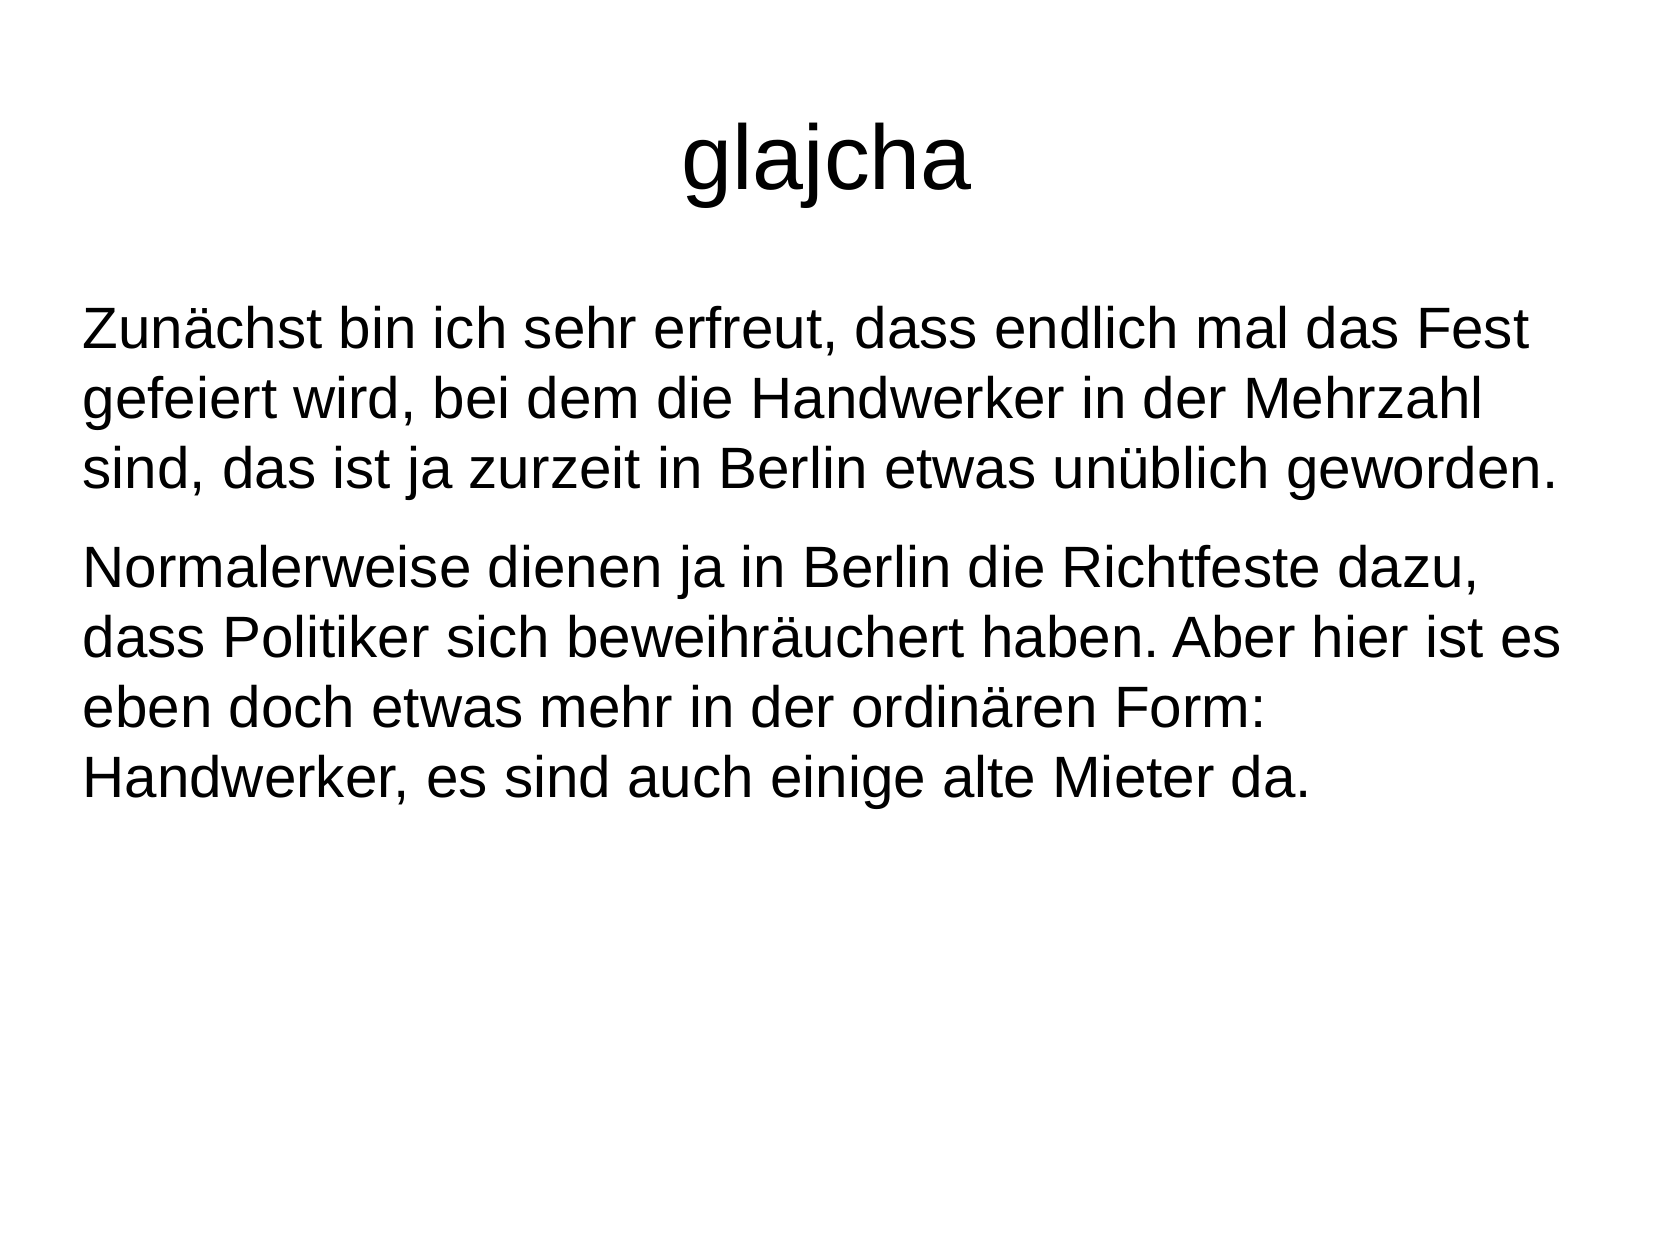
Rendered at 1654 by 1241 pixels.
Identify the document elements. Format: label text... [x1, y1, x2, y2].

list Zunächst bin ich sehr erfreut, dass endlich mal das Fest gefeiert wird, bei dem die Handwerker in der Mehrzahl sind, das ist ja zurzeit in Berlin etwas unüblich geworden. Normalerweise dienen ja in Berlin die Richtfeste dazu, dass Politiker sich beweihräuchert haben. Aber hier ist es eben doch etwas mehr in der ordinären Form: Handwerker, es sind auch einige alte Mieter da. [82, 290, 1571, 1010]
title glajcha [82, 49, 1571, 257]
